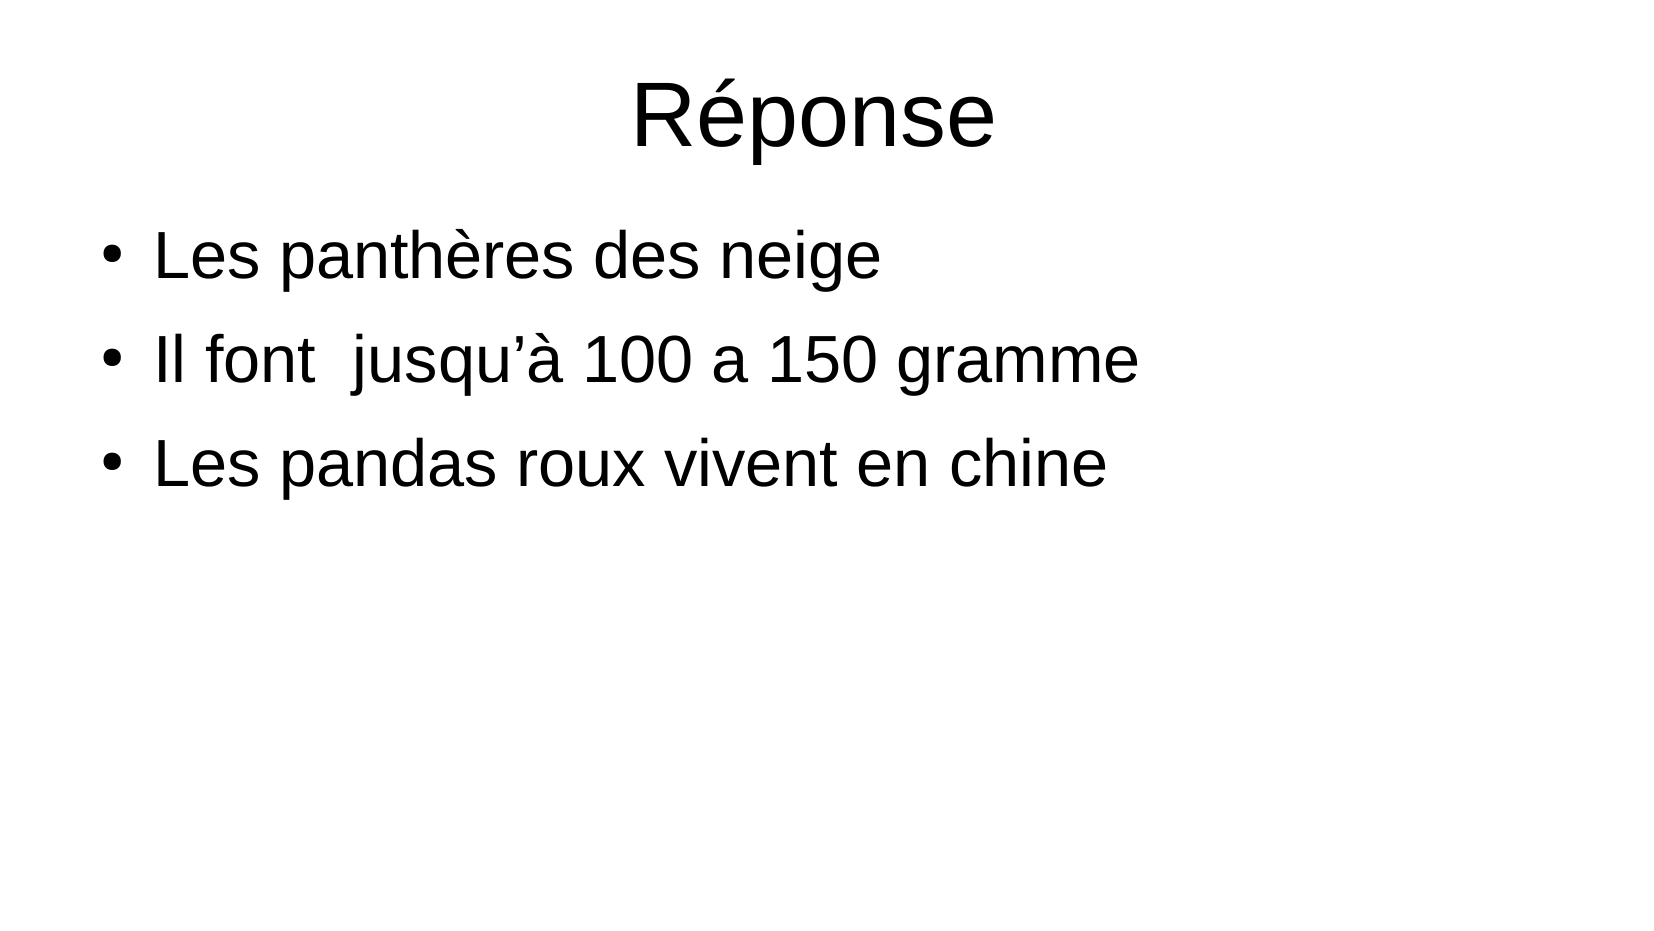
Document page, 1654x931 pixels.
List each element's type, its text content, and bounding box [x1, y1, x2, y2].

list Les panthères des neige Il font jusqu’à 100 a 150 gramme Les pandas roux vivent en chine [82, 217, 1571, 758]
title Réponse [82, 37, 1571, 193]
